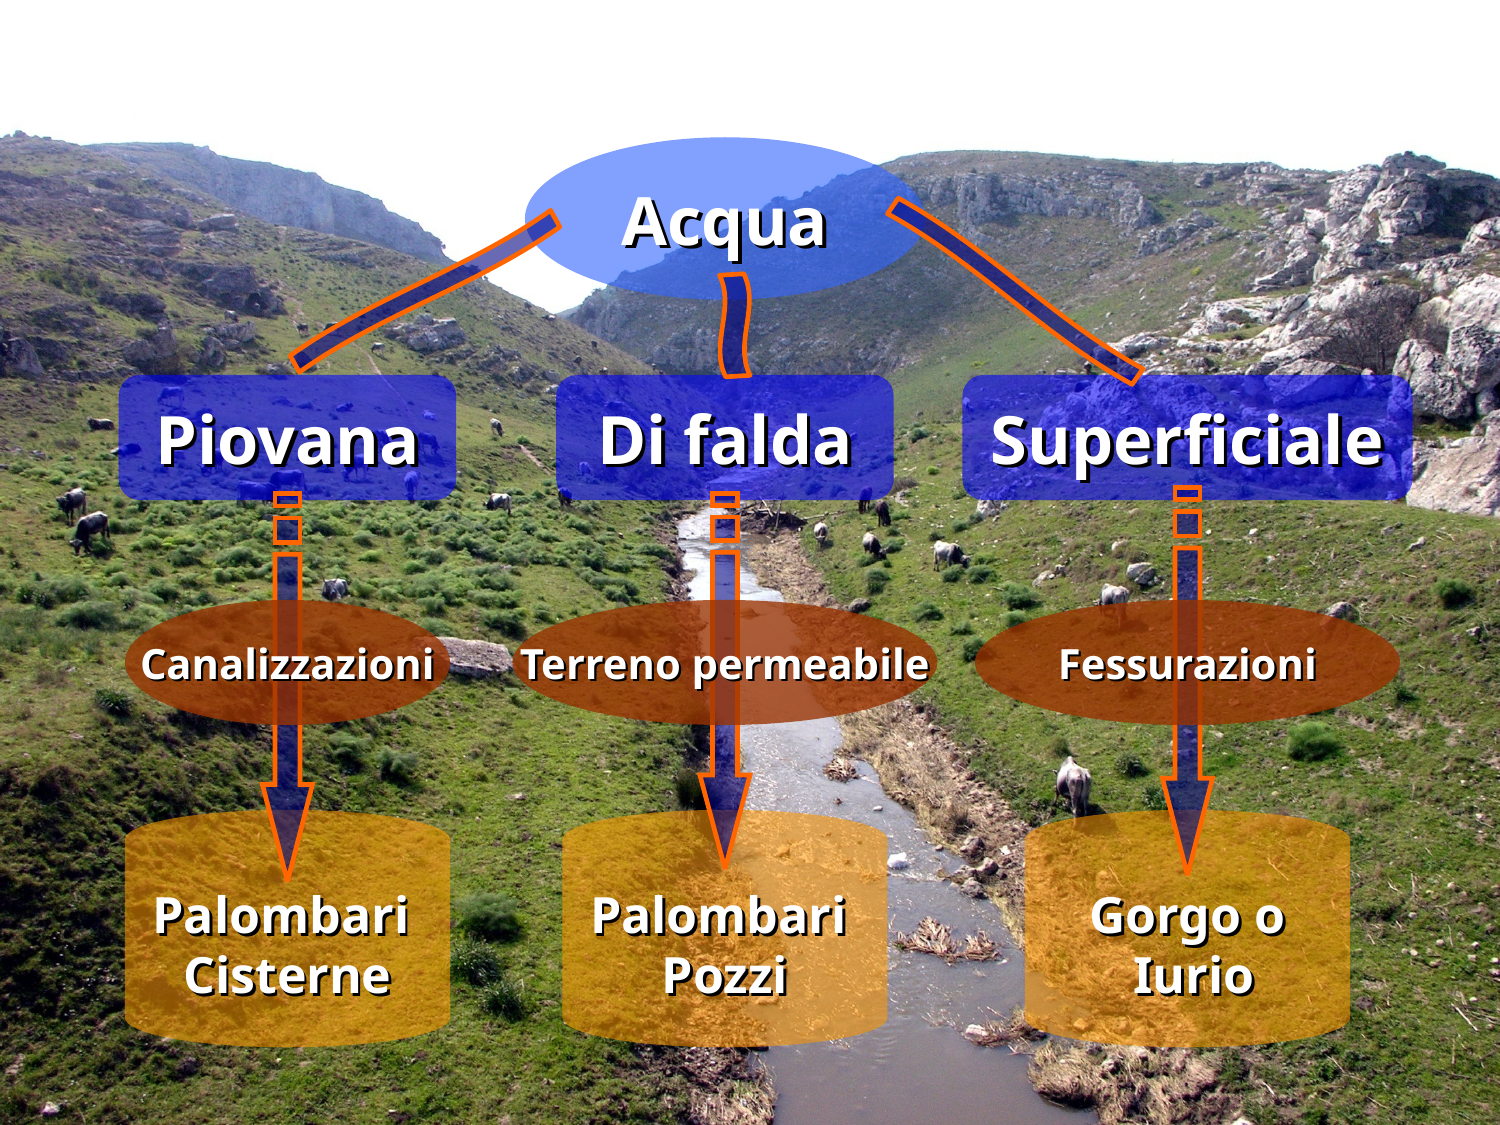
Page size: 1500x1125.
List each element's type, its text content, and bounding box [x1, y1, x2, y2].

text_box [1162, 725, 1213, 876]
text_box Gorgo o Iurio [1024, 810, 1351, 1048]
text_box [262, 725, 313, 882]
text_box Terreno permeabile [512, 599, 938, 726]
text_box [290, 210, 560, 373]
text_box [699, 725, 751, 869]
text_box [712, 552, 738, 600]
text_box [712, 493, 738, 506]
picture [0, 0, 1500, 1125]
text_box Acqua [524, 137, 925, 300]
text_box [274, 517, 301, 543]
text_box [1174, 511, 1201, 536]
text_box Piovana [118, 374, 457, 501]
text_box [712, 517, 738, 541]
text_box Palombari Cisterne [124, 810, 451, 1048]
text_box [274, 493, 301, 506]
text_box [1174, 548, 1201, 600]
text_box Fessurazioni [974, 599, 1400, 726]
text_box [887, 198, 1143, 385]
text_box [274, 554, 301, 600]
text_box Canalizzazioni [124, 599, 451, 726]
text_box Palombari Pozzi [562, 809, 888, 1048]
text_box [1174, 487, 1201, 500]
text_box [719, 273, 751, 377]
text_box Superficiale [962, 374, 1413, 501]
text_box Di falda [556, 374, 894, 501]
